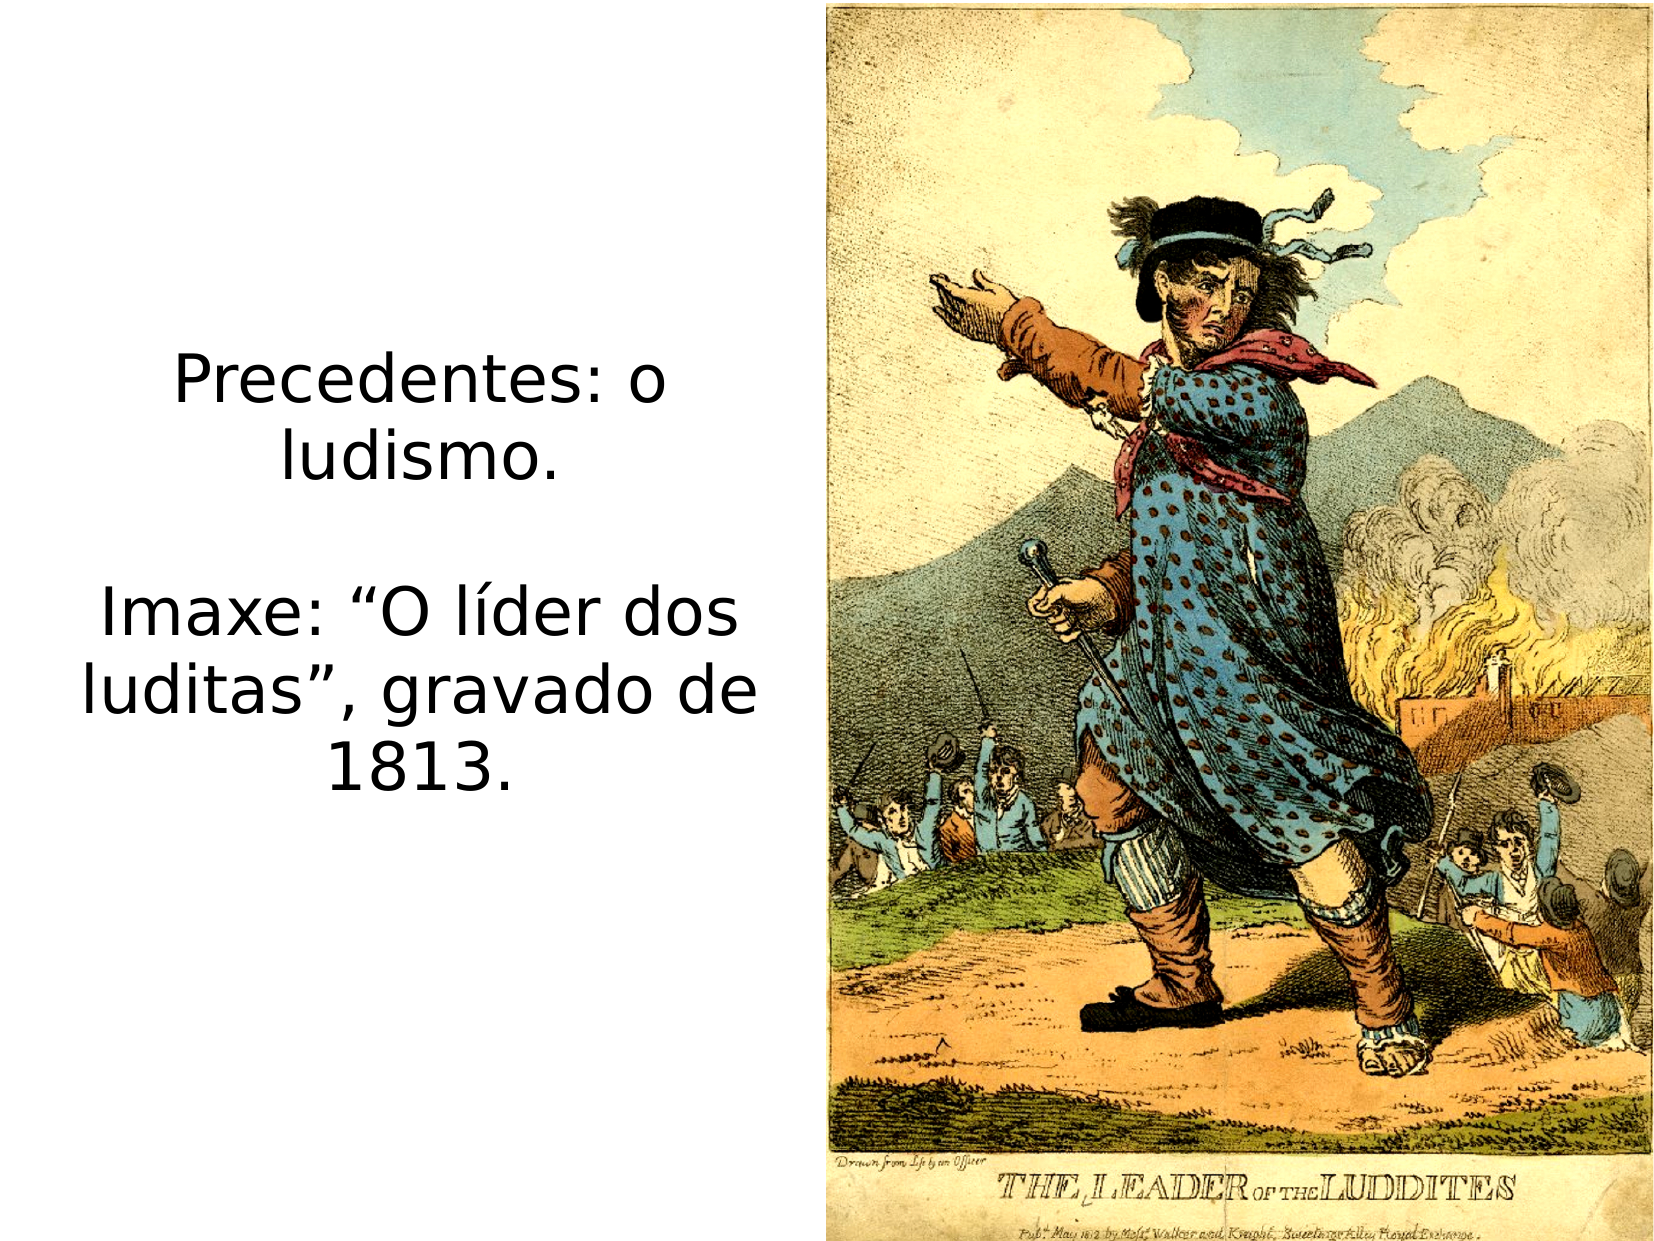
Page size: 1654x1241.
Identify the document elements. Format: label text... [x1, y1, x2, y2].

picture [826, 3, 1654, 1241]
subtitle Precedentes: o ludismo. Imaxe: “O líder dos luditas”, gravado de 1813. [49, 339, 792, 807]
